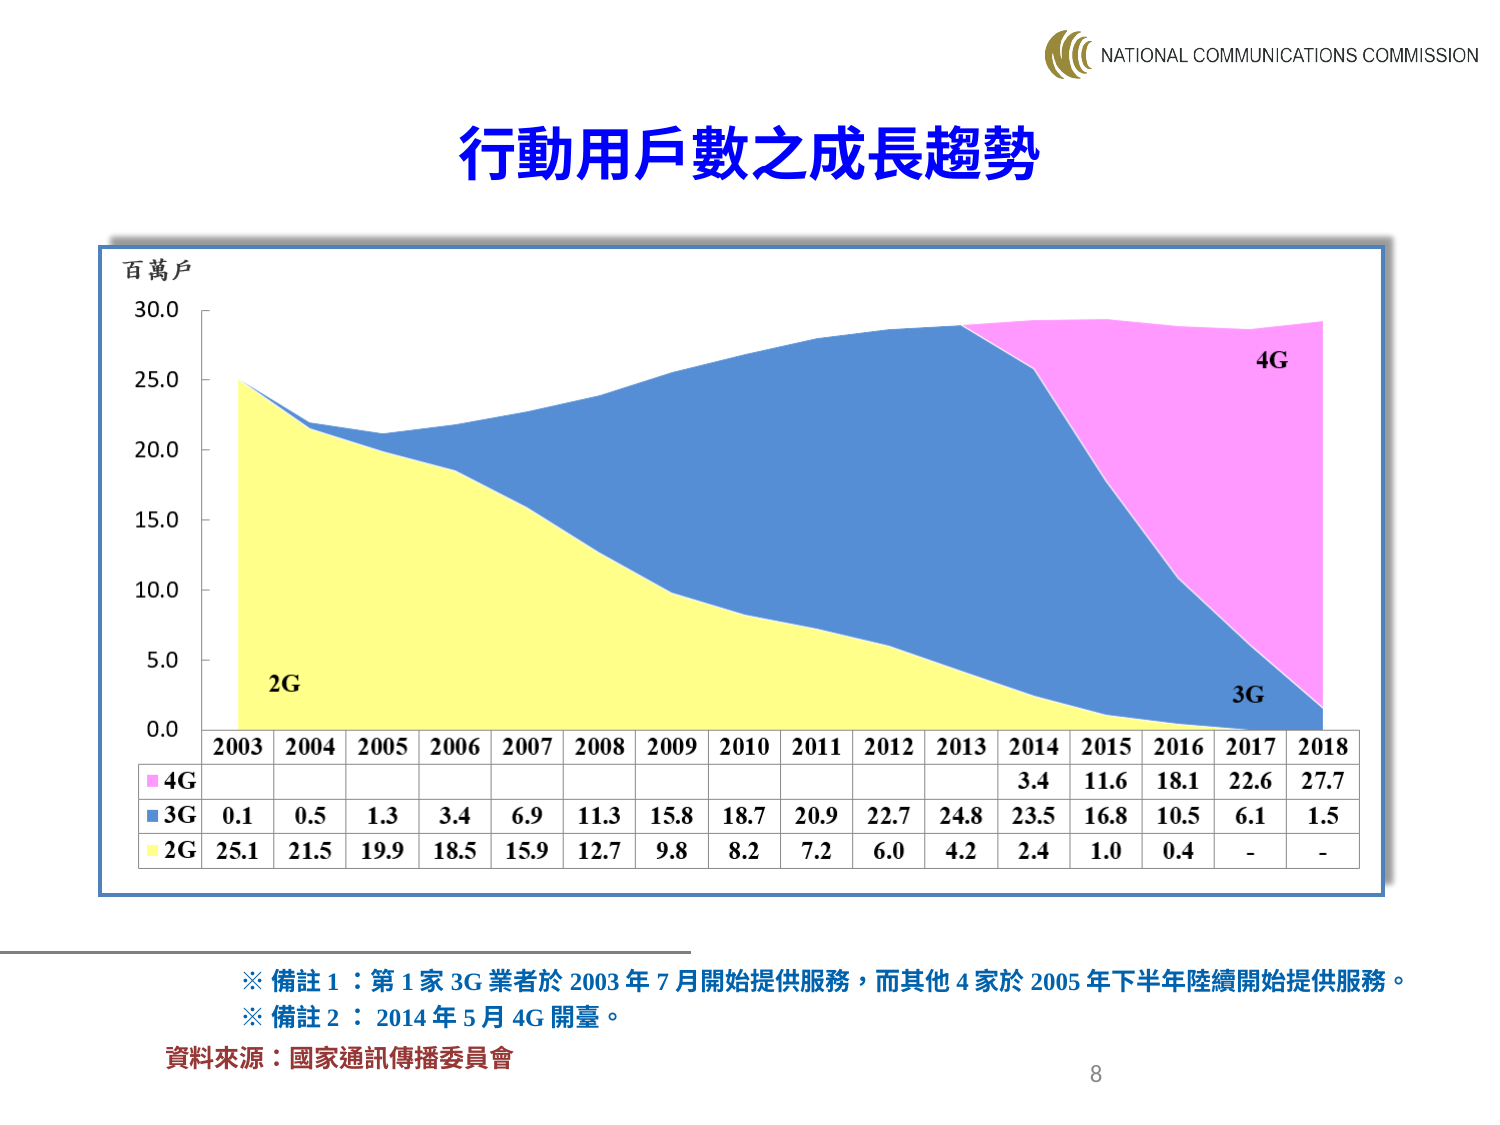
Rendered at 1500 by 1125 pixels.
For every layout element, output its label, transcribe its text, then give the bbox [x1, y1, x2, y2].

text_box 行動用戶數之成長趨勢 [0, 90, 1500, 216]
picture [98, 228, 1402, 897]
text_box ※備註1：第1家3G業者於2003年7月開始提供服務，而其他4家於2005年下半年陸續開始提供服務。 ※備註2：2014年5月4G開臺。 [0, 952, 1424, 1041]
picture [1045, 30, 1479, 79]
text_box 資料來源：國家通訊傳播委員會 [0, 1035, 703, 1081]
text_box [1074, 1042, 1426, 1103]
